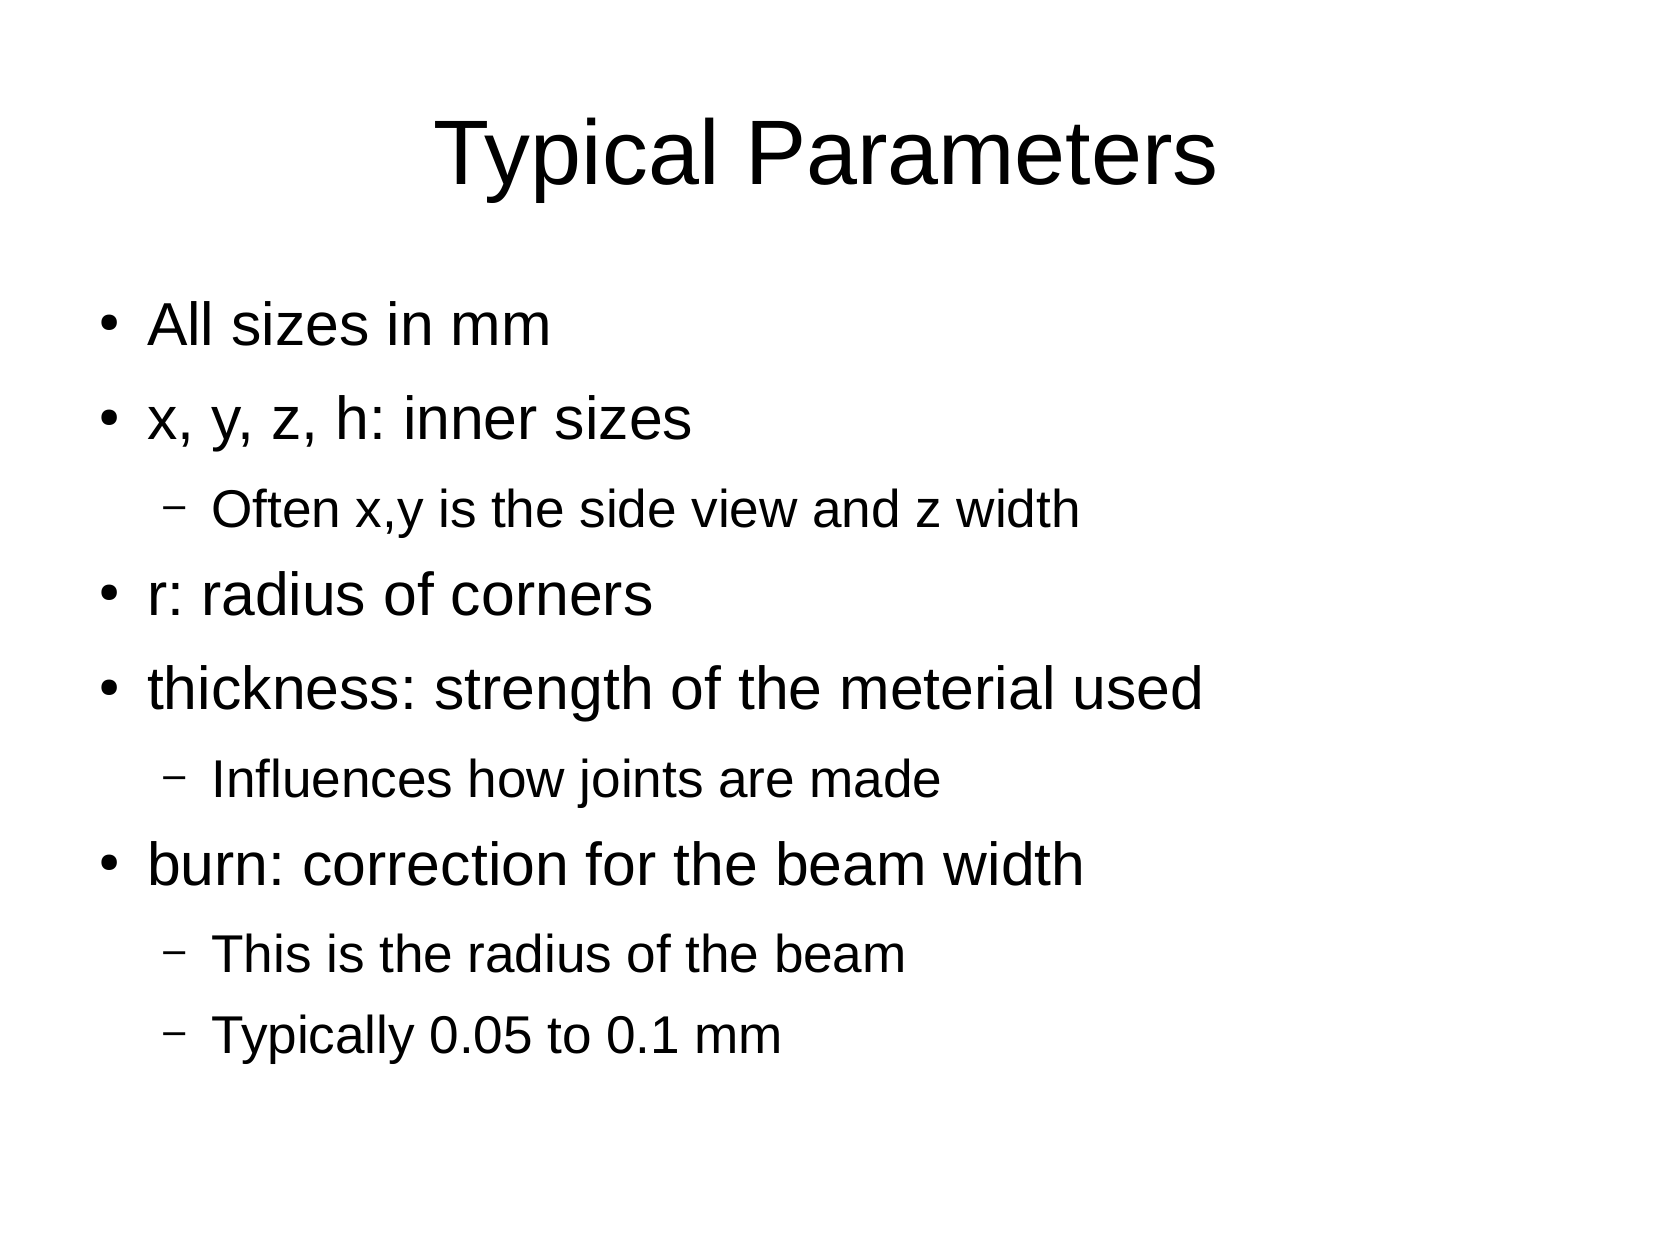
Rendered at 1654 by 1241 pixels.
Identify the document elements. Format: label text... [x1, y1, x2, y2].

title Typical Parameters [82, 49, 1571, 257]
list All sizes in mm x, y, z, h: inner sizes Often x,y is the side view and z width r: radius of corners thickness: strength of the meterial used Influences how joints are made burn: correction for the beam width This is the radius of the beam Typically 0.05 to 0.1 mm [82, 290, 1571, 1068]
